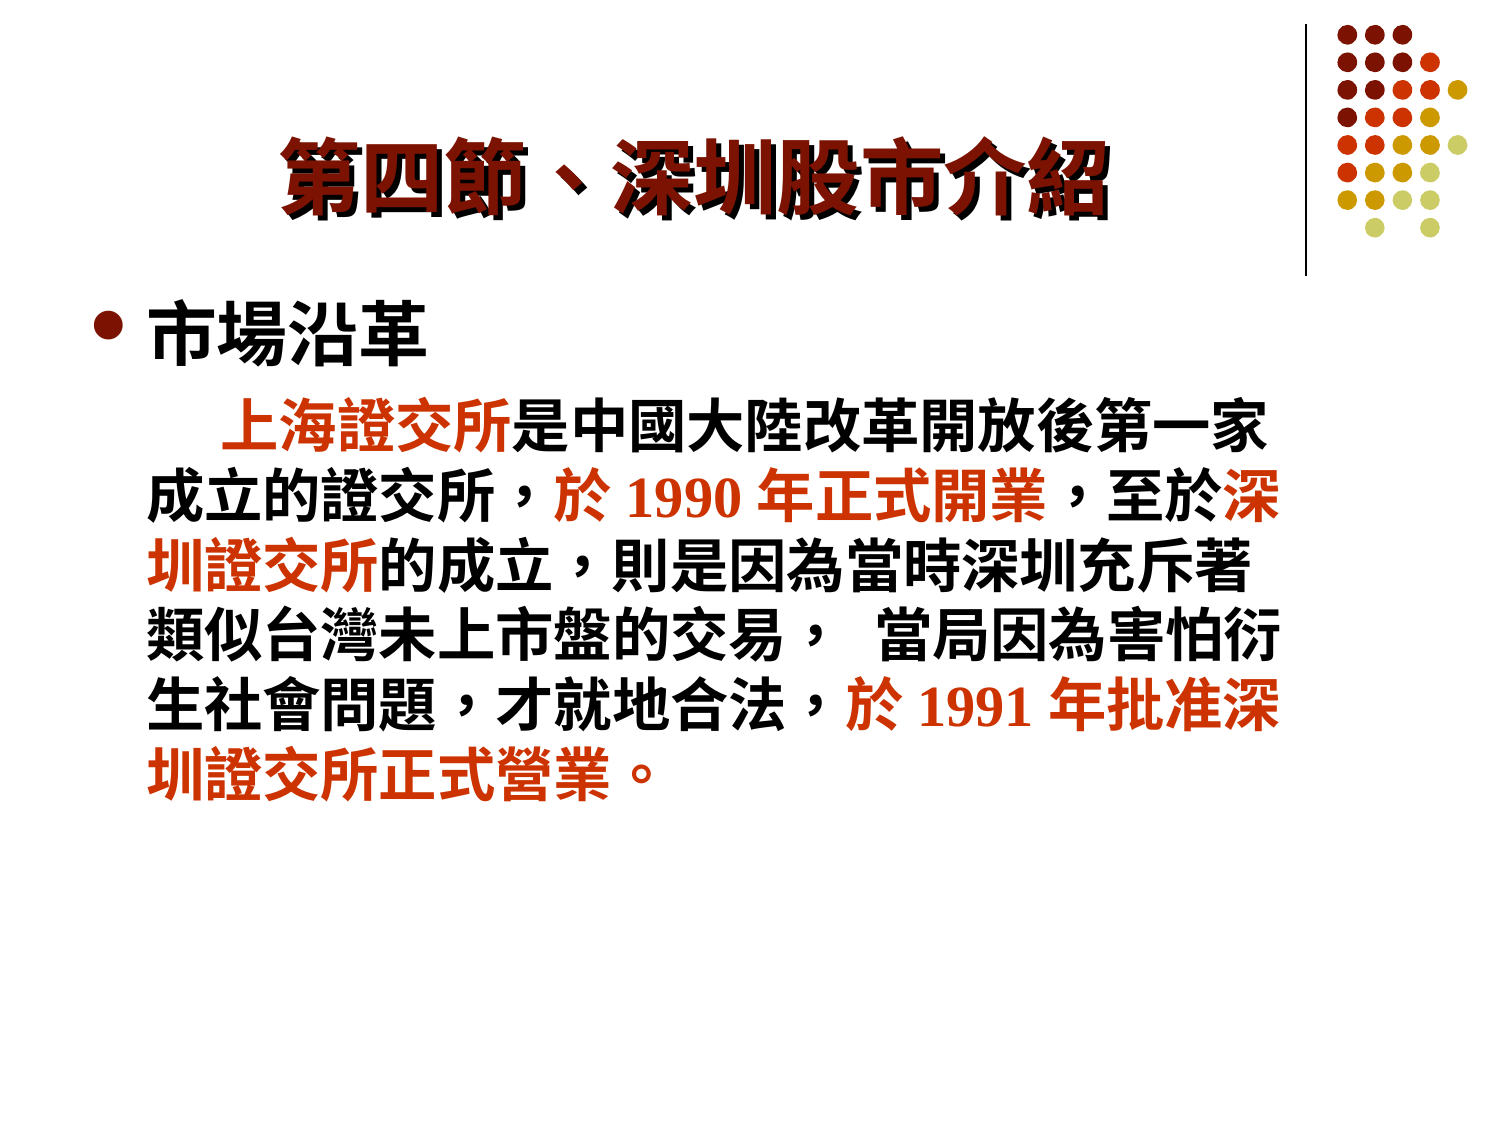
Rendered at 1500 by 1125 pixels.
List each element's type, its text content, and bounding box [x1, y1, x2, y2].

list 市場沿革 上海證交所是中國大陸改革開放後第一家成立的證交所，於1990年正式開業，至於深圳證交所的成立，則是因為當時深圳充斥著類似台灣未上市盤的交易， 當局因為害怕衍生社會問題，才就地合法，於1991年批准深圳證交所正式營業。 [75, 282, 1306, 1006]
title 第四節、深圳股市介紹 [74, 20, 1313, 233]
